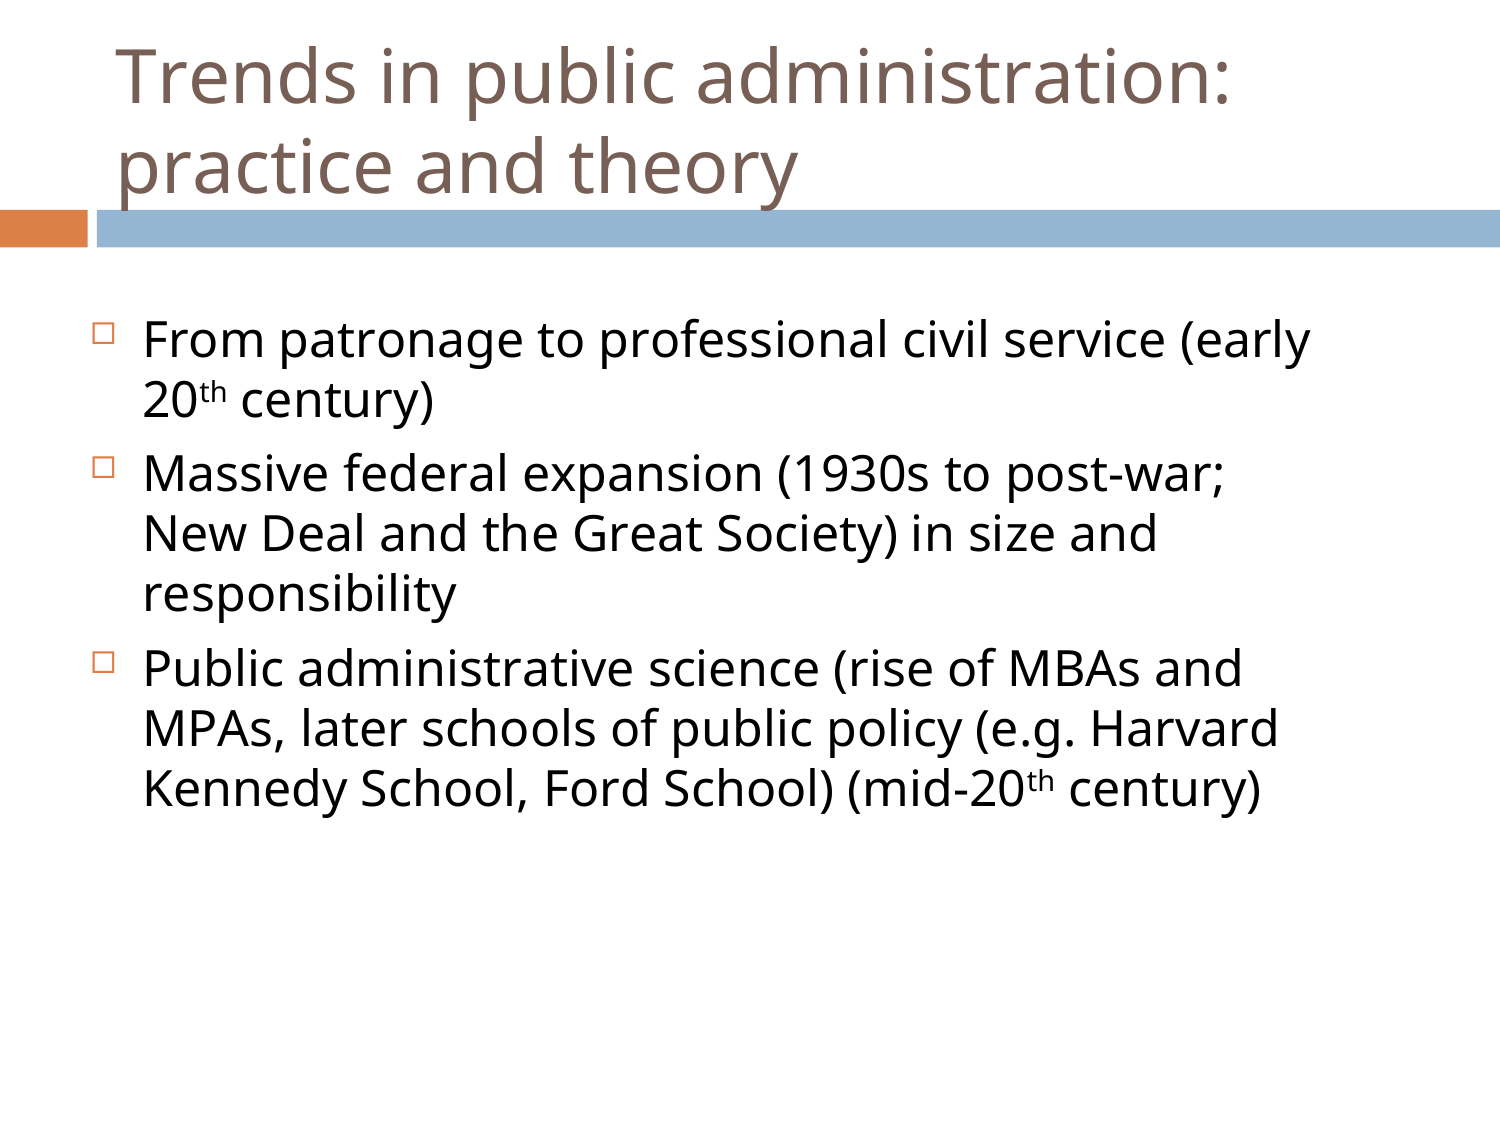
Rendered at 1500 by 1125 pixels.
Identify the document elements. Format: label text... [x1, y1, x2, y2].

title Trends in public administration: practice and theory [100, 21, 1438, 217]
list From patronage to professional civil service (early 20th century) Massive federal expansion (1930s to post-war; New Deal and the Great Society) in size and responsibility Public administrative science (rise of MBAs and MPAs, later schools of public policy (e.g. Harvard Kennedy School, Ford School) (mid-20th century) [75, 224, 1351, 976]
